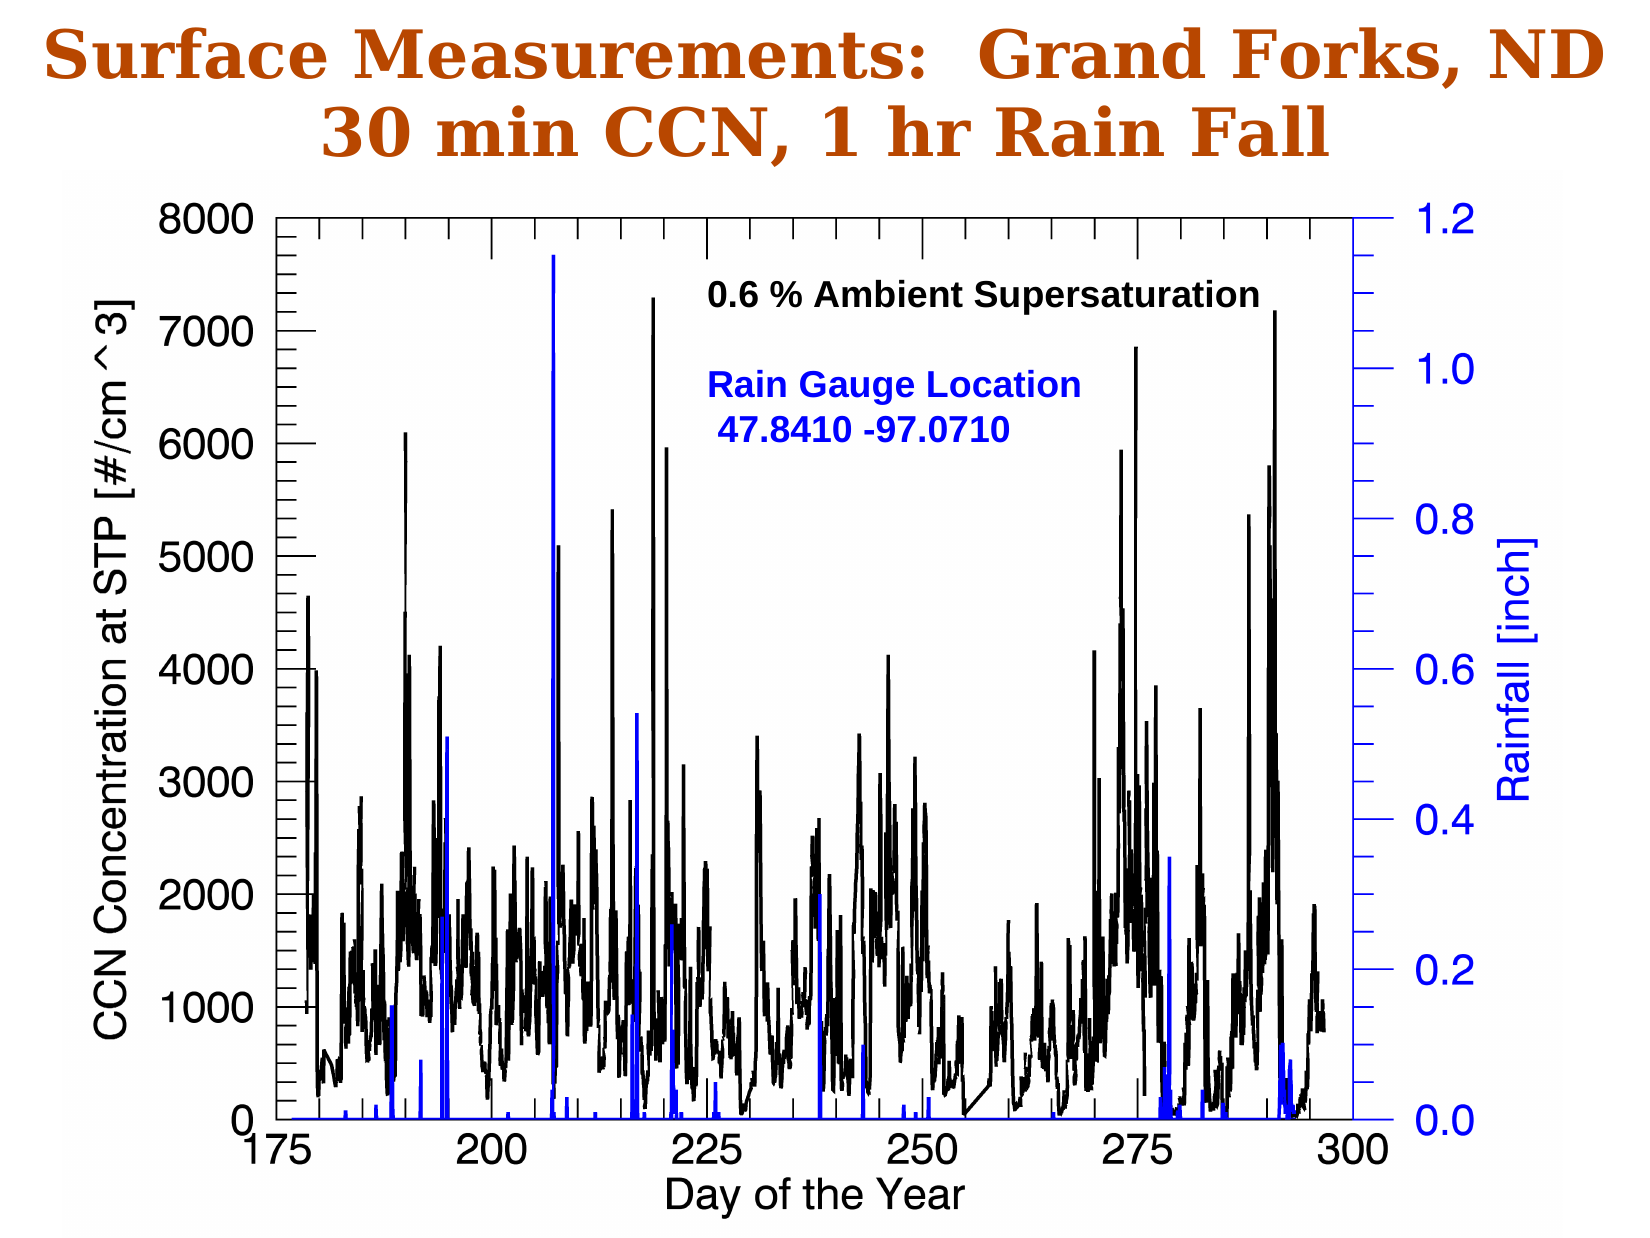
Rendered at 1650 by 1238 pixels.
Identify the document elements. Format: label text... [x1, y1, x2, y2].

title Surface Measurements: Grand Forks, ND 30 min CCN, 1 hr Rain Fall [2, 0, 1649, 187]
picture [62, 170, 1563, 1238]
text_box 0.6 % Ambient Supersaturation Rain Gauge Location 47.8410 -97.0710 [692, 262, 1276, 458]
